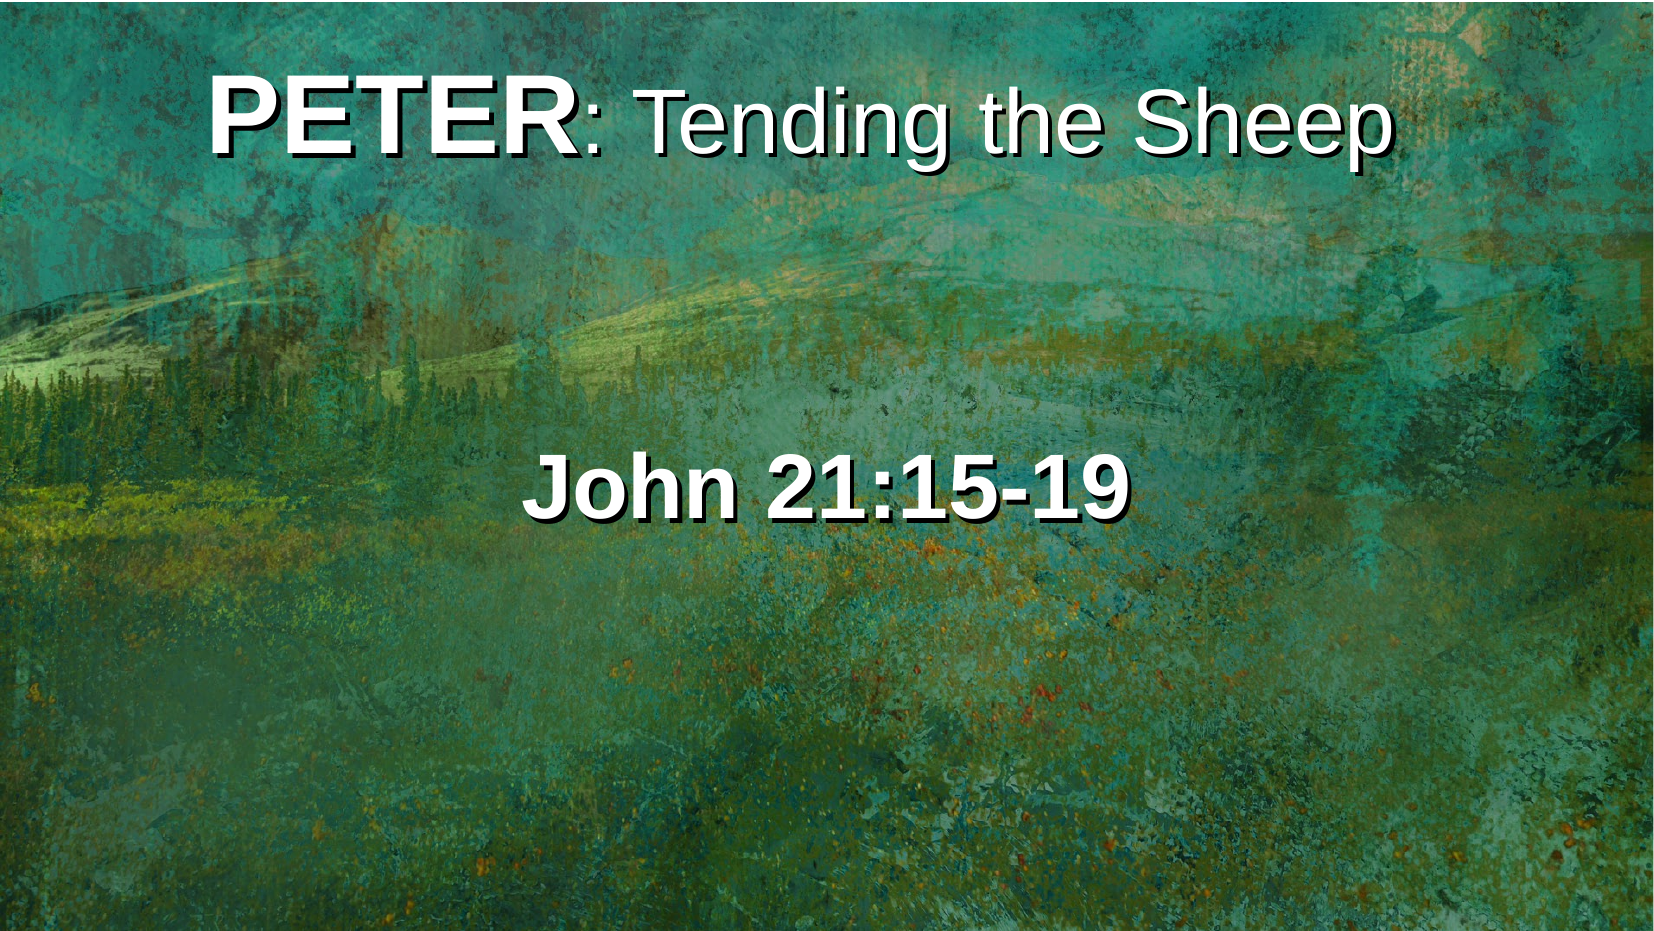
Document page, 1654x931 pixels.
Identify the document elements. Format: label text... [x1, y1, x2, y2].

picture [0, 2, 1654, 931]
subtitle John 21:15-19 [82, 217, 1571, 758]
title PETER: Tending the Sheep [82, 37, 1571, 193]
